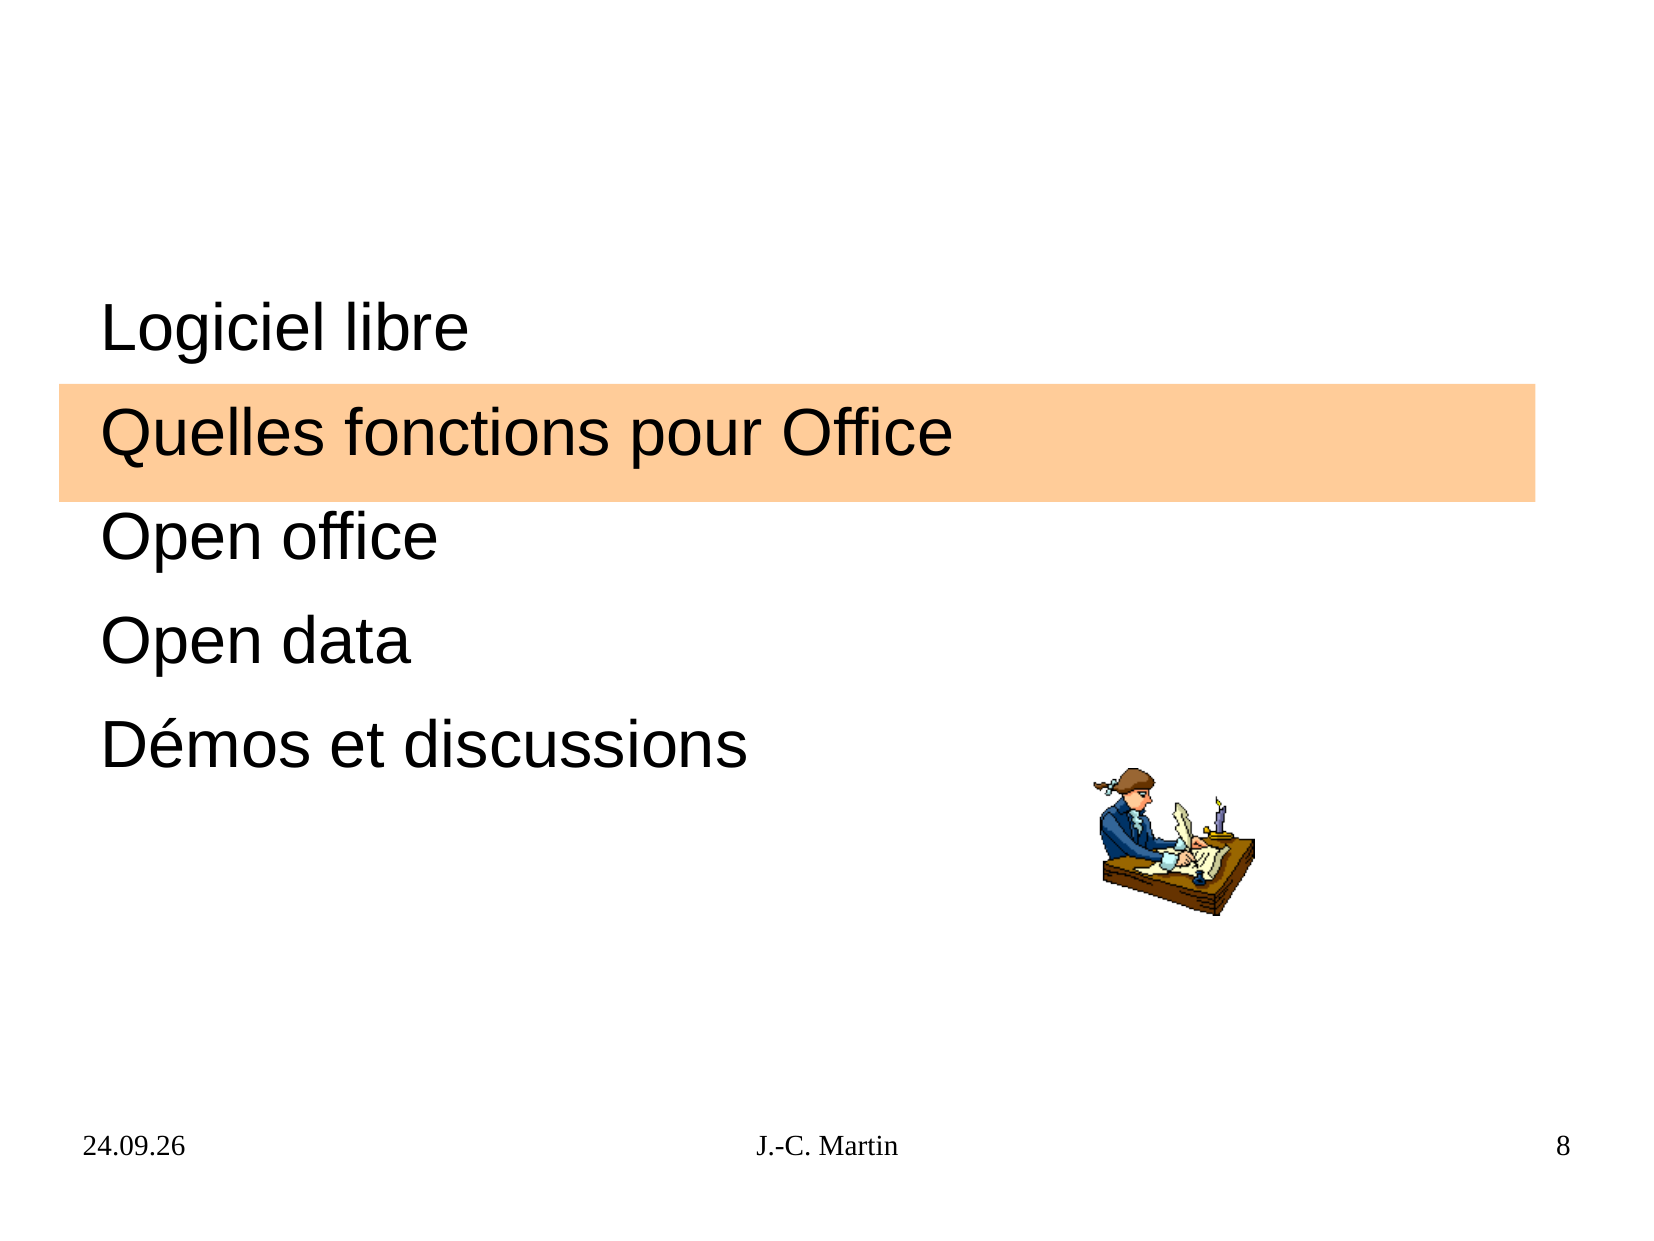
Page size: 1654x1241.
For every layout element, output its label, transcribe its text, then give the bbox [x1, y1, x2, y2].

text_box [59, 383, 82, 502]
picture [1092, 768, 1255, 916]
list Logiciel libre Quelles fonctions pour Office Open office Open data Démos et discussions [82, 290, 1571, 1109]
